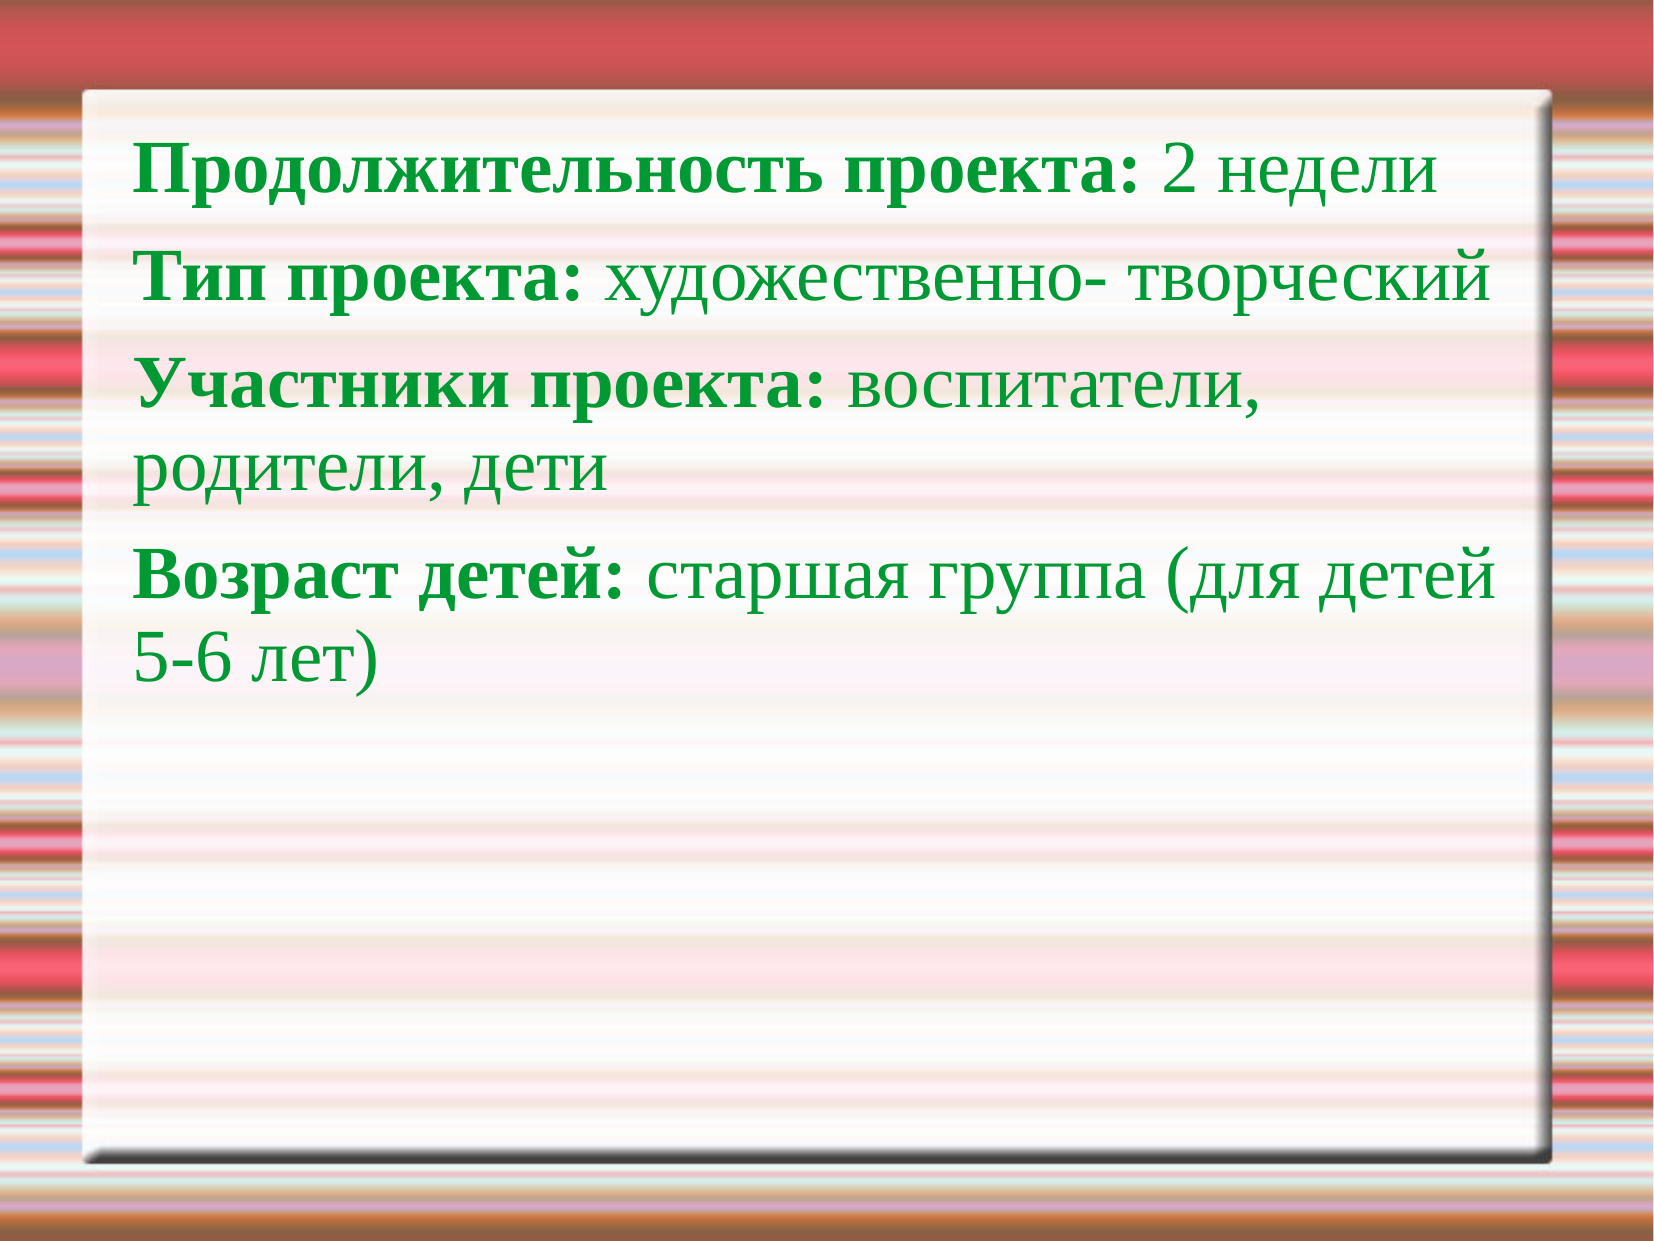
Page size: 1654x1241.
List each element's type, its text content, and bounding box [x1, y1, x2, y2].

picture [0, 0, 1654, 1241]
text_box Продолжительность проекта: 2 недели Тип проекта: художественно- творческий Участники проекта: воспитатели, родители, дети Возраст детей: старшая группа (для детей 5-6 лет) [118, 118, 1536, 1123]
